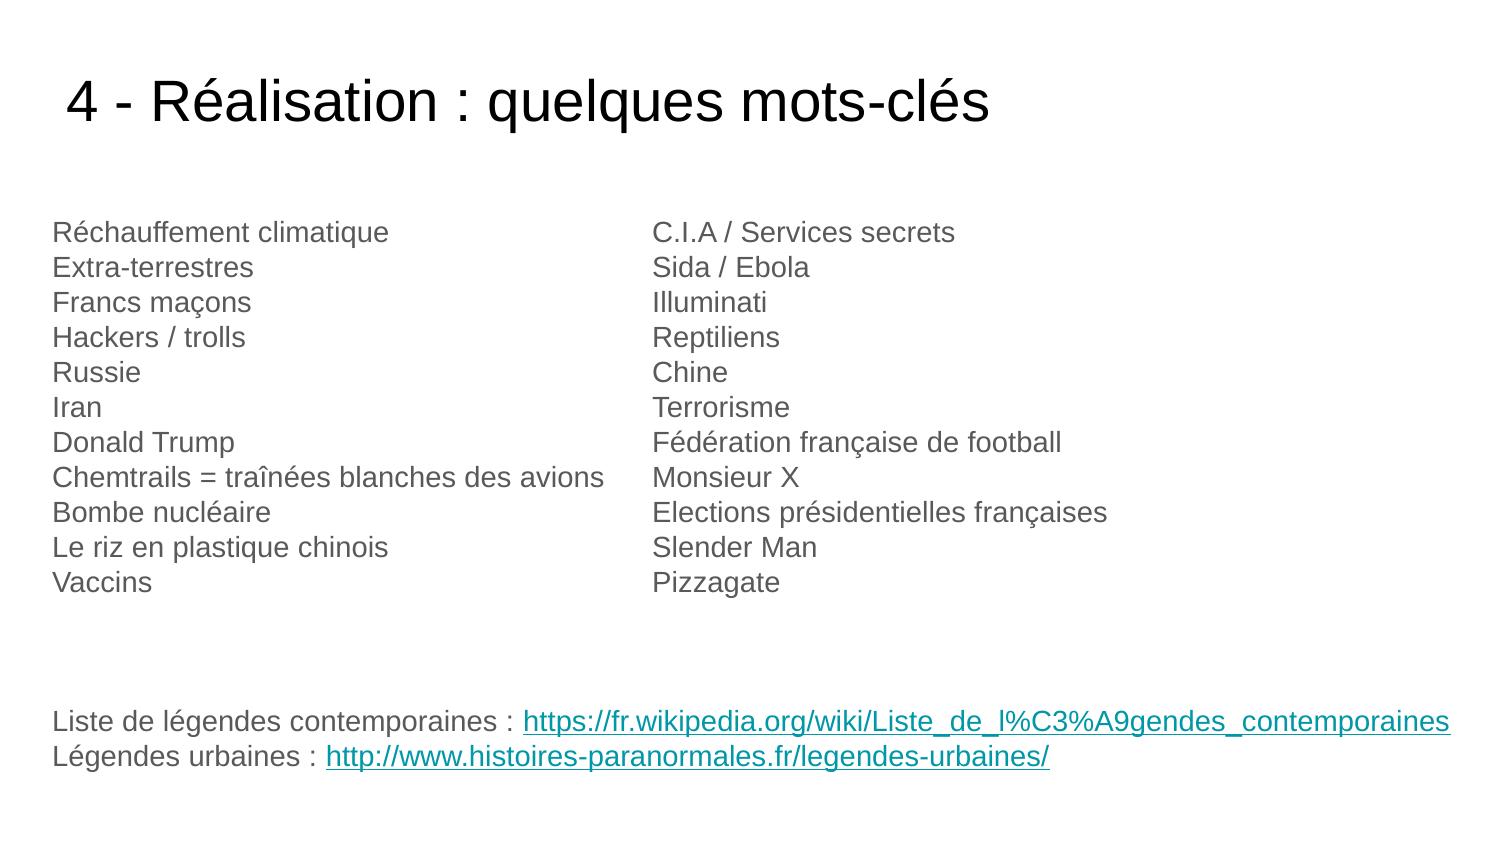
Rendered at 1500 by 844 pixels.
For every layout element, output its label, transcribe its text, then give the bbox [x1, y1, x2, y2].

list Réchauffement climatique C.I.A / Services secrets Extra-terrestres Sida / Ebola Francs maçons Illuminati Hackers / trolls Reptiliens Russie Chine Iran Terrorisme Donald Trump Fédération française de football Chemtrails = traînées blanches des avions Monsieur X Bombe nucléaire Elections présidentielles françaises Le riz en plastique chinois Slender Man Vaccins Pizzagate Liste de légendes contemporaines : https://fr.wikipedia.org/wiki/Liste_de_l%C3%A9gendes_contemporaines Légendes urbaines : http://www.histoires-paranormales.fr/legendes-urbaines/ [37, 198, 1478, 777]
title 4 - Réalisation : quelques mots-clés [51, 47, 1449, 142]
